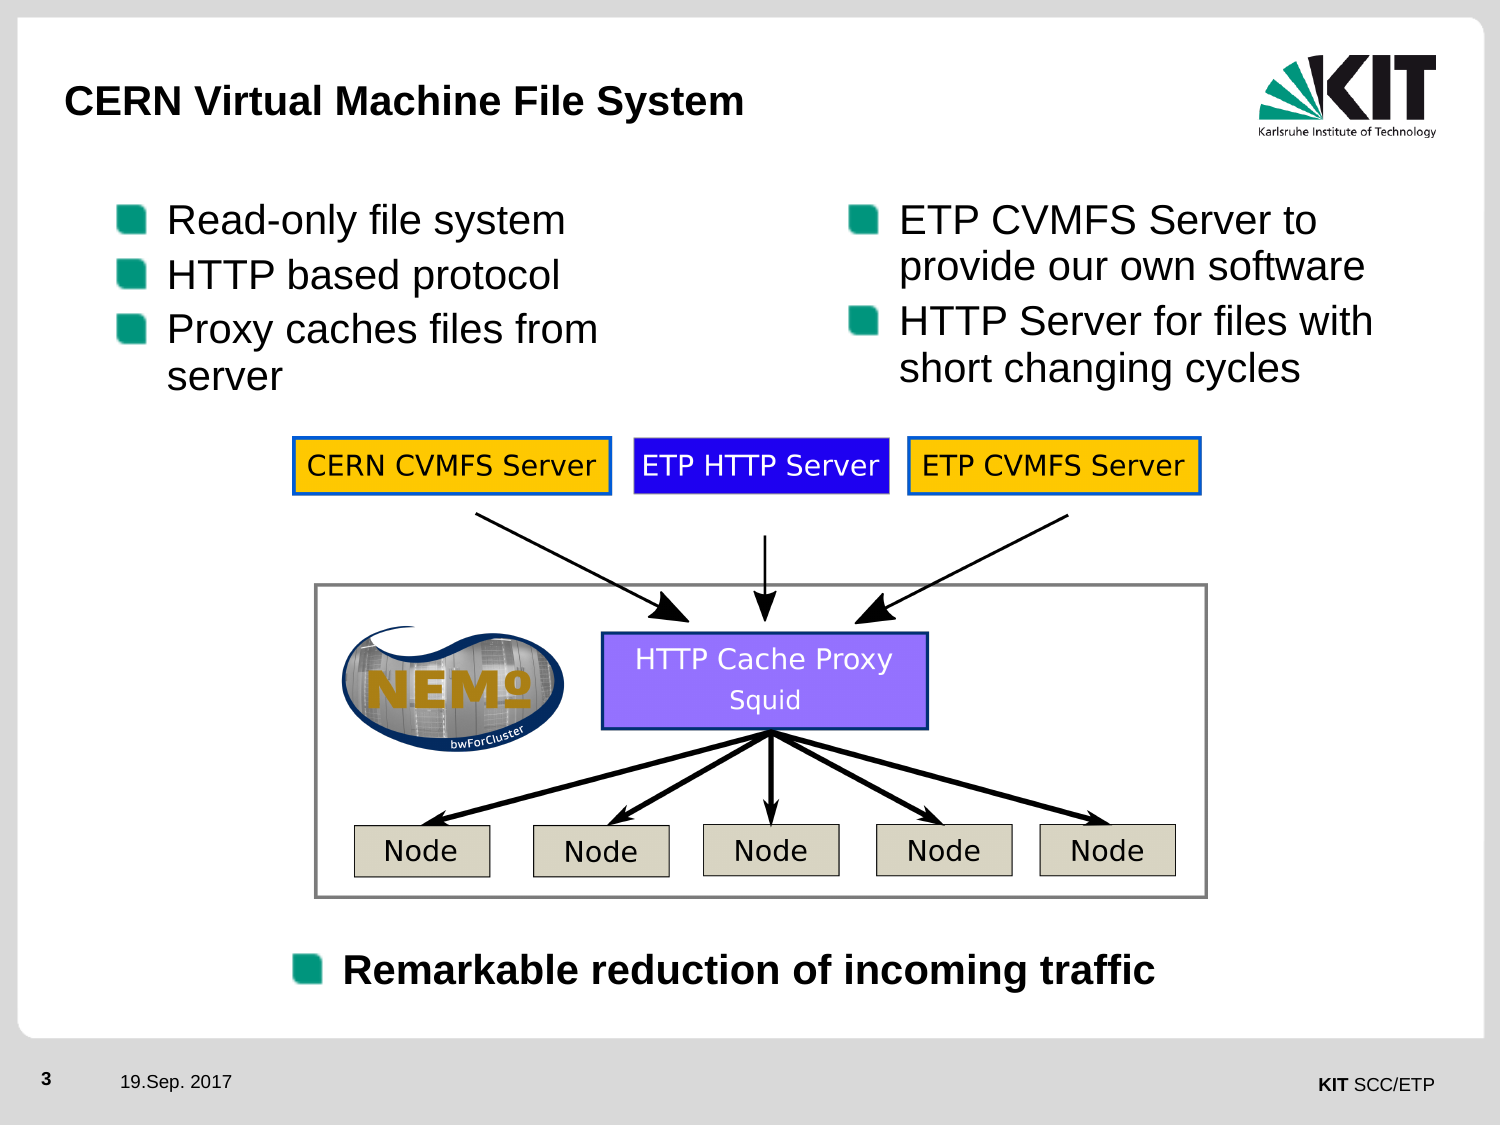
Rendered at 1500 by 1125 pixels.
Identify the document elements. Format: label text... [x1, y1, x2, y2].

list ETP CVMFS Server to provide our own software HTTP Server for files with short changing cycles [847, 196, 1415, 1000]
title CERN Virtual Machine File System [64, 54, 1198, 147]
list Read-only file system HTTP based protocol Proxy caches files from server [115, 196, 683, 1000]
picture [0, 0, 1500, 1125]
text_box Remarkable reduction of incoming traffic [291, 946, 1209, 1008]
